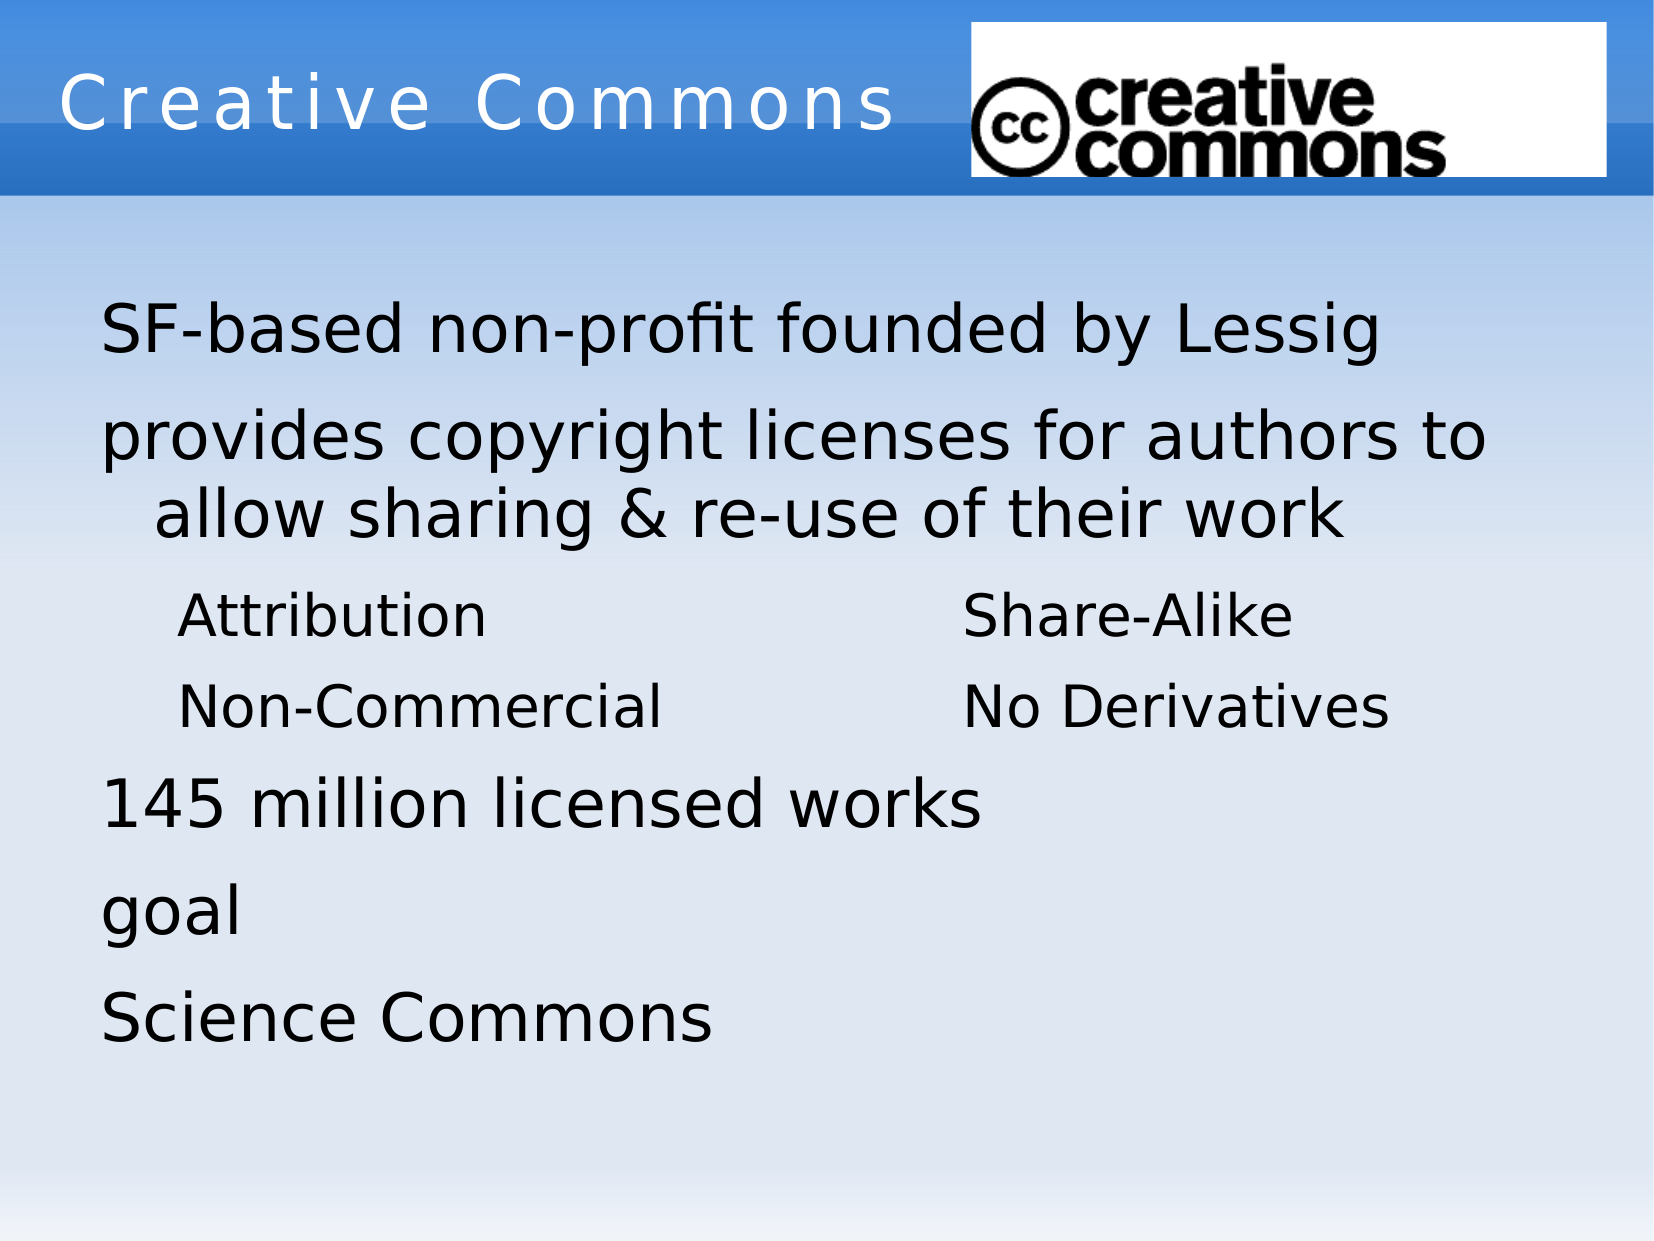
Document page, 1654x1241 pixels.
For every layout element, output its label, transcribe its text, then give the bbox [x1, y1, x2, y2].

list SF-based non-profit founded by Lessig provides copyright licenses for authors to allow sharing & re-use of their work Attribution Share-Alike Non-Commercial No Derivatives 145 million licensed works goal Science Commons [82, 290, 1571, 1109]
title Creative Commons [59, 29, 1270, 178]
picture [0, 0, 1654, 1241]
